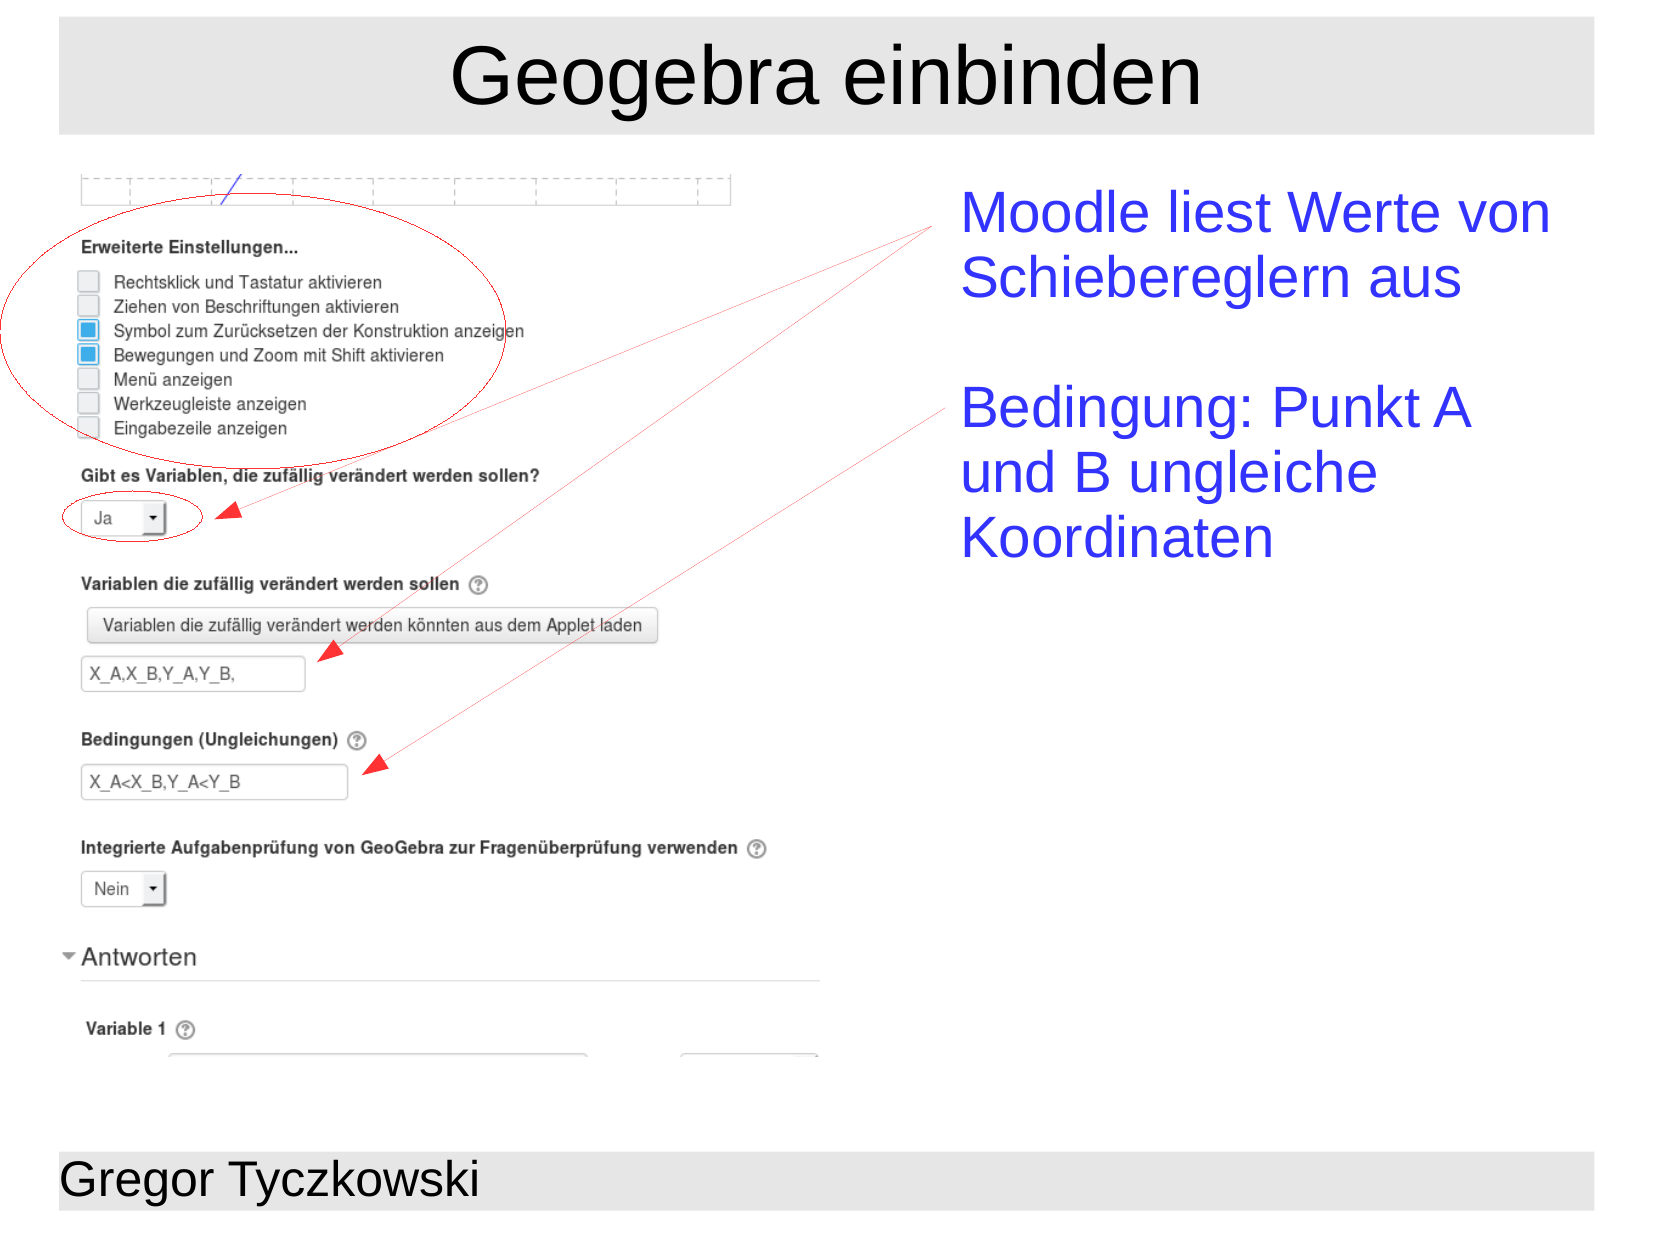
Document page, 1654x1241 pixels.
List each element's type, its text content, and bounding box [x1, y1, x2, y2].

text_box [62, 490, 203, 542]
text_box Moodle liest Werte von Schiebereglern aus Bedingung: Punkt A und B ungleiche Koordinaten [945, 172, 1590, 1110]
list Gregor Tyczkowski [59, 1151, 1595, 1211]
picture [62, 273, 820, 1057]
picture [62, 174, 820, 429]
title Geogebra einbinden [59, 16, 1595, 135]
text_box [0, 193, 506, 469]
